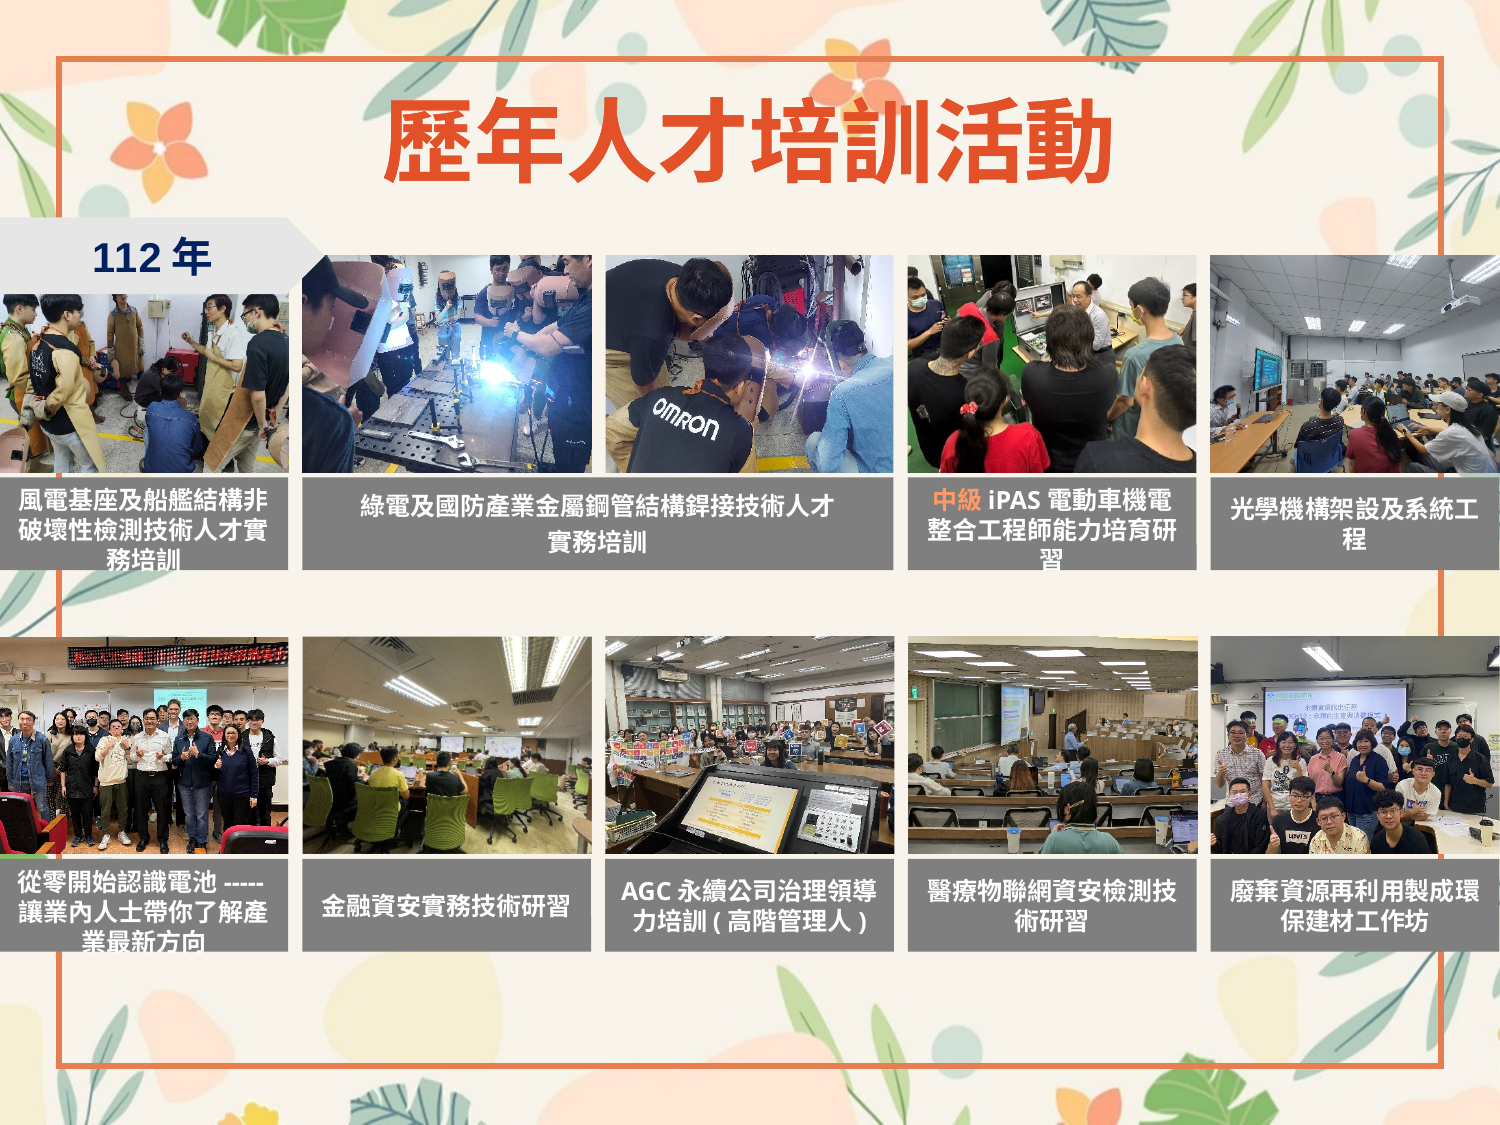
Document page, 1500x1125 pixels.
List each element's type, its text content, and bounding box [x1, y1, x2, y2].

text_box 綠電及國防產業金屬鋼管結構銲接技術人才 實務培訓 [302, 477, 894, 571]
text_box 從零開始認識電池-----讓業內人士帶你了解產業最新方向 [0, 858, 289, 952]
text_box 歷年人才培訓活動 [246, 77, 1254, 202]
text_box AGC永續公司治理領導力培訓(高階管理人) [605, 858, 894, 952]
text_box 廢棄資源再利用製成環保建材工作坊 [1210, 858, 1500, 952]
text_box 醫療物聯網資安檢測技術研習 [907, 858, 1197, 952]
text_box 金融資安實務技術研習 [302, 858, 592, 952]
text_box 中級iPAS電動車機電整合工程師能力培育研習 [907, 477, 1197, 571]
picture [0, 0, 1500, 1063]
text_box 風電基座及船艦結構非破壞性檢測技術人才實務培訓 [0, 477, 289, 571]
text_box 光學機構架設及系統工程 [1210, 477, 1500, 571]
text_box 112年 [0, 217, 325, 295]
picture [0, 952, 1500, 1125]
